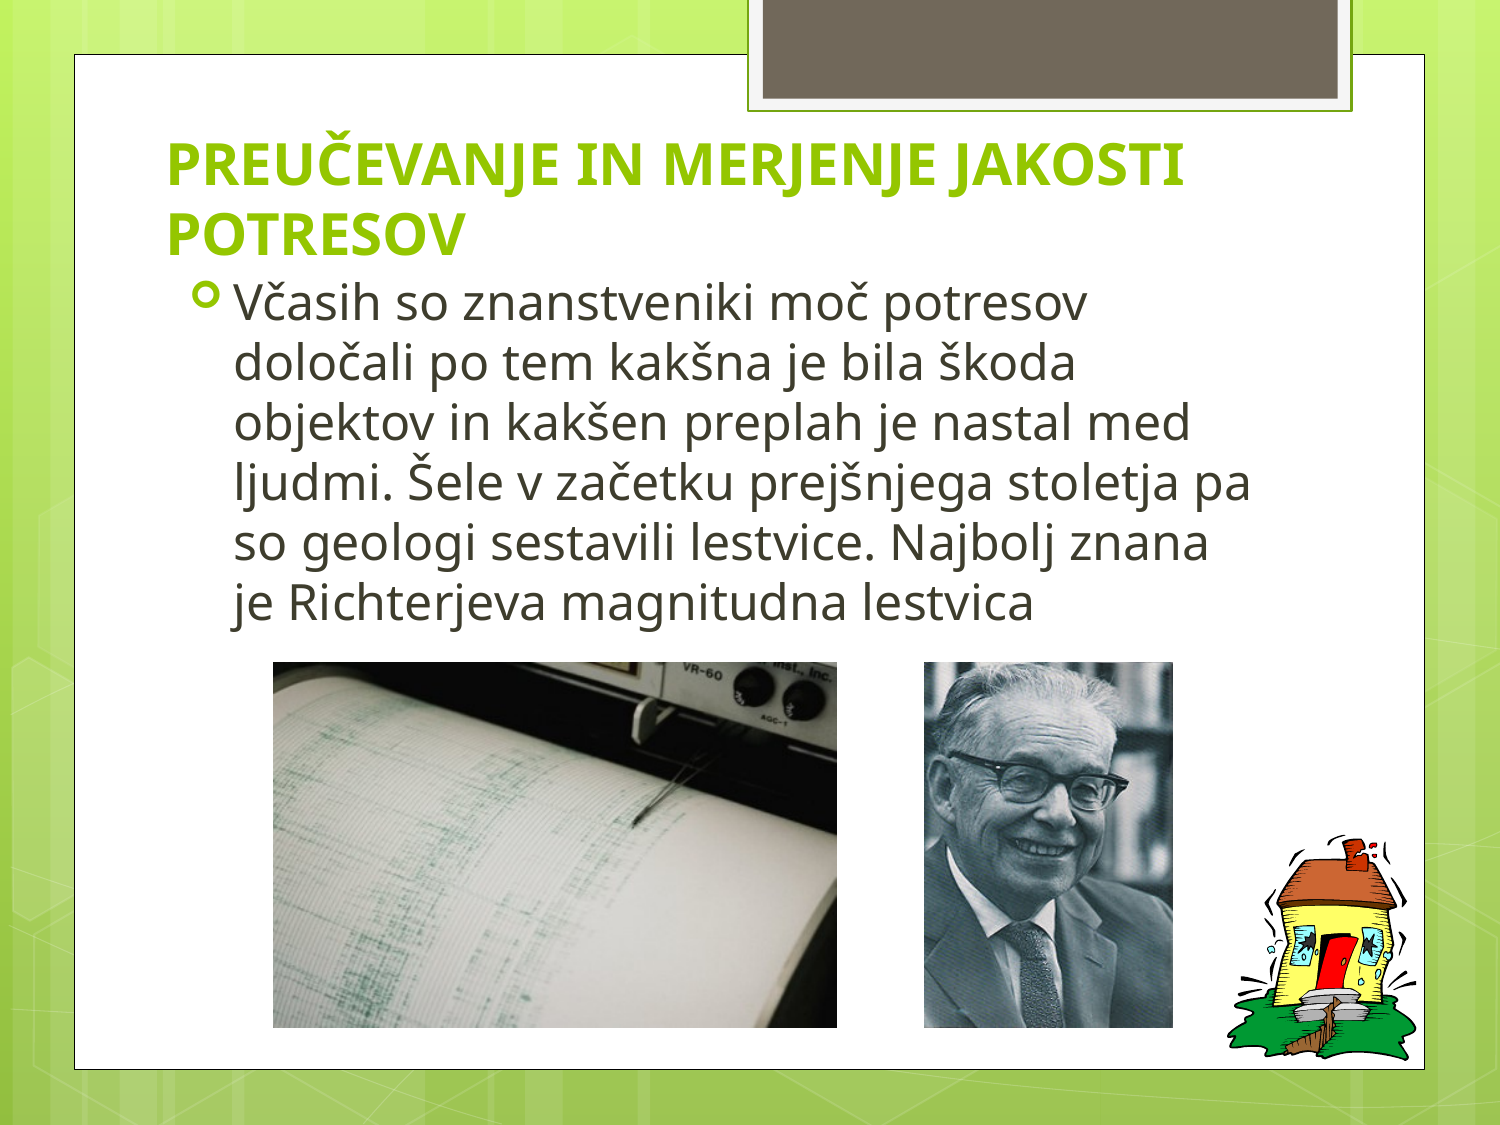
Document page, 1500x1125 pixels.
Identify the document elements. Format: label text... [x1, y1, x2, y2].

picture [273, 662, 837, 1028]
picture [1224, 833, 1417, 1061]
title PREUČEVANJE IN MERJENJE JAKOSTI POTRESOV [150, 87, 1303, 275]
list Včasih so znanstveniki moč potresov določali po tem kakšna je bila škoda objektov in kakšen preplah je nastal med ljudmi. Šele v začetku prejšnjega stoletja pa so geologi sestavili lestvice. Najbolj znana je Richterjeva magnitudna lestvica [162, 262, 1275, 838]
picture [924, 662, 1173, 1028]
